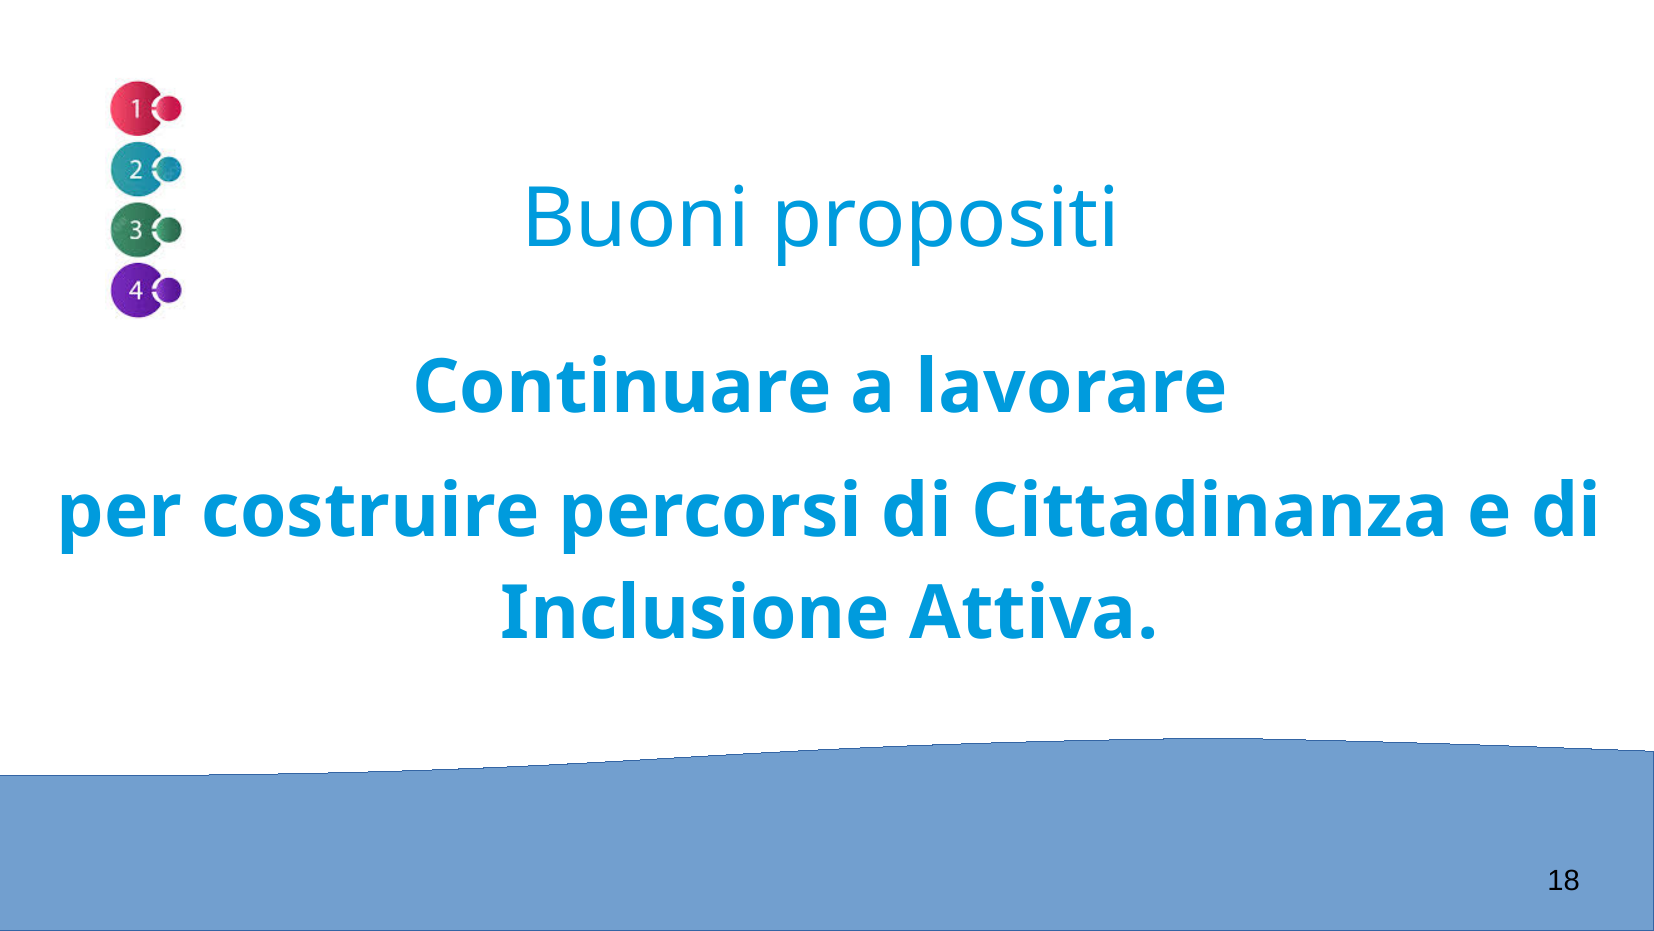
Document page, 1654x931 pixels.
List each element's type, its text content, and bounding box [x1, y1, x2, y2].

picture [5, 58, 287, 341]
list Buoni propositi [59, 44, 1548, 324]
text_box Continuare a lavorare per costruire percorsi di Cittadinanza e di Inclusione Attiva. [5, 324, 1654, 768]
